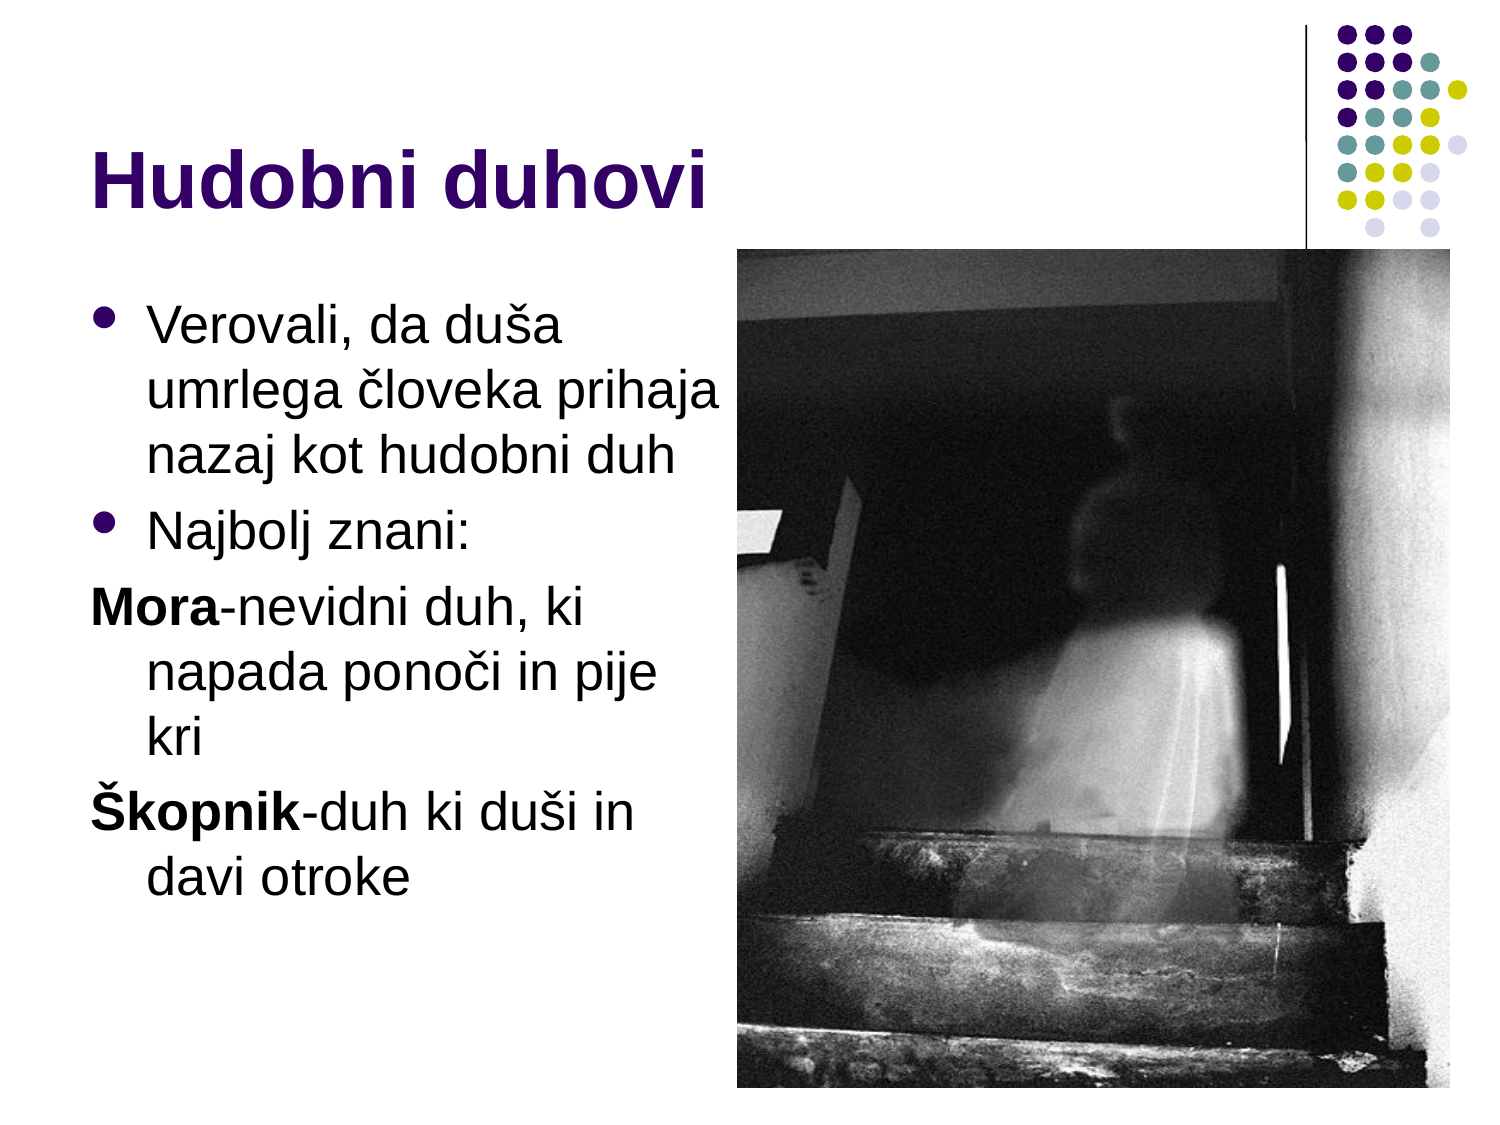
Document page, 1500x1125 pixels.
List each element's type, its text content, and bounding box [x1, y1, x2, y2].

picture [737, 249, 1450, 1088]
title Hudobni duhovi [75, 20, 1313, 233]
list Verovali, da duša umrlega človeka prihaja nazaj kot hudobni duh Najbolj znani: Mora-nevidni duh, ki napada ponoči in pije kri Škopnik-duh ki duši in davi otroke [75, 282, 737, 1006]
